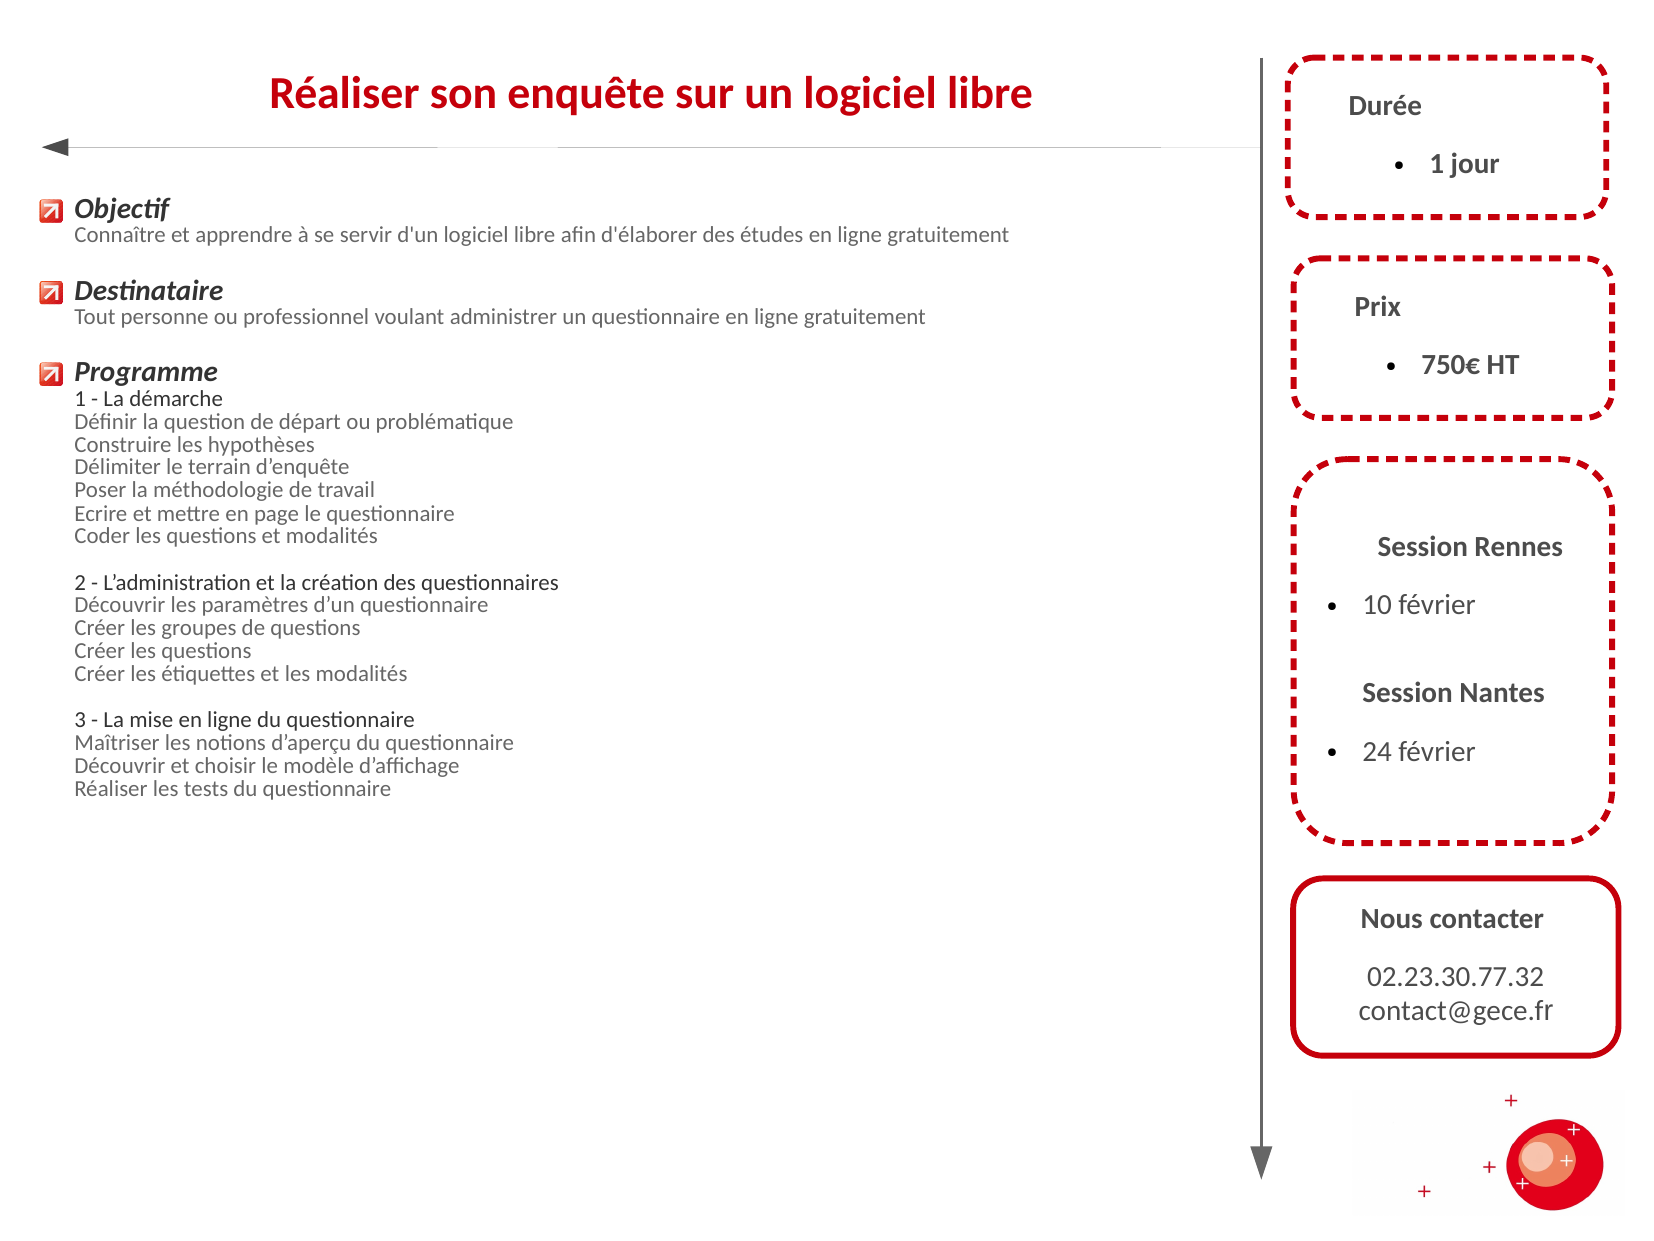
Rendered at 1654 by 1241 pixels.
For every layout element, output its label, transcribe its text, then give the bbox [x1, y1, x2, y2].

text_box Nous contacter 02.23.30.77.32 contact@gece.fr [1293, 878, 1619, 1056]
table_header Réaliser son enquête sur un logiciel libre [42, 38, 1261, 147]
text_box Session Rennes 10 février Session Nantes 24 février [1293, 459, 1613, 844]
text_box Prix 750€ HT [1293, 258, 1613, 418]
table_header Réaliser son enquête sur un logiciel libre [69, 148, 1260, 157]
table_header Objectif Connaître et apprendre à se servir d'un logiciel libre afin d'élaborer des études en ligne gratuitement Destinataire Tout personne ou professionnel voulant administrer un questionnaire en ligne gratuitement Programme 1 - La démarche Définir la question de départ ou problématique Construire les hypothèses Délimiter le terrain d’enquête Poser la méthodologie de travail Ecrire et mettre en page le questionnaire Coder les questions et modalités 2 - L’administration et la création des questionnaires Découvrir les paramètres d’un questionnaire Créer les groupes de questions Créer les questions Créer les étiquettes et les modalités 3 - La mise en ligne du questionnaire Maîtriser les notions d’aperçu du questionnaire Découvrir et choisir le modèle d’affichage Réaliser les tests du questionnaire [24, 156, 1243, 1223]
picture [1352, 1090, 1625, 1216]
text_box Durée 1 jour [1287, 57, 1607, 218]
